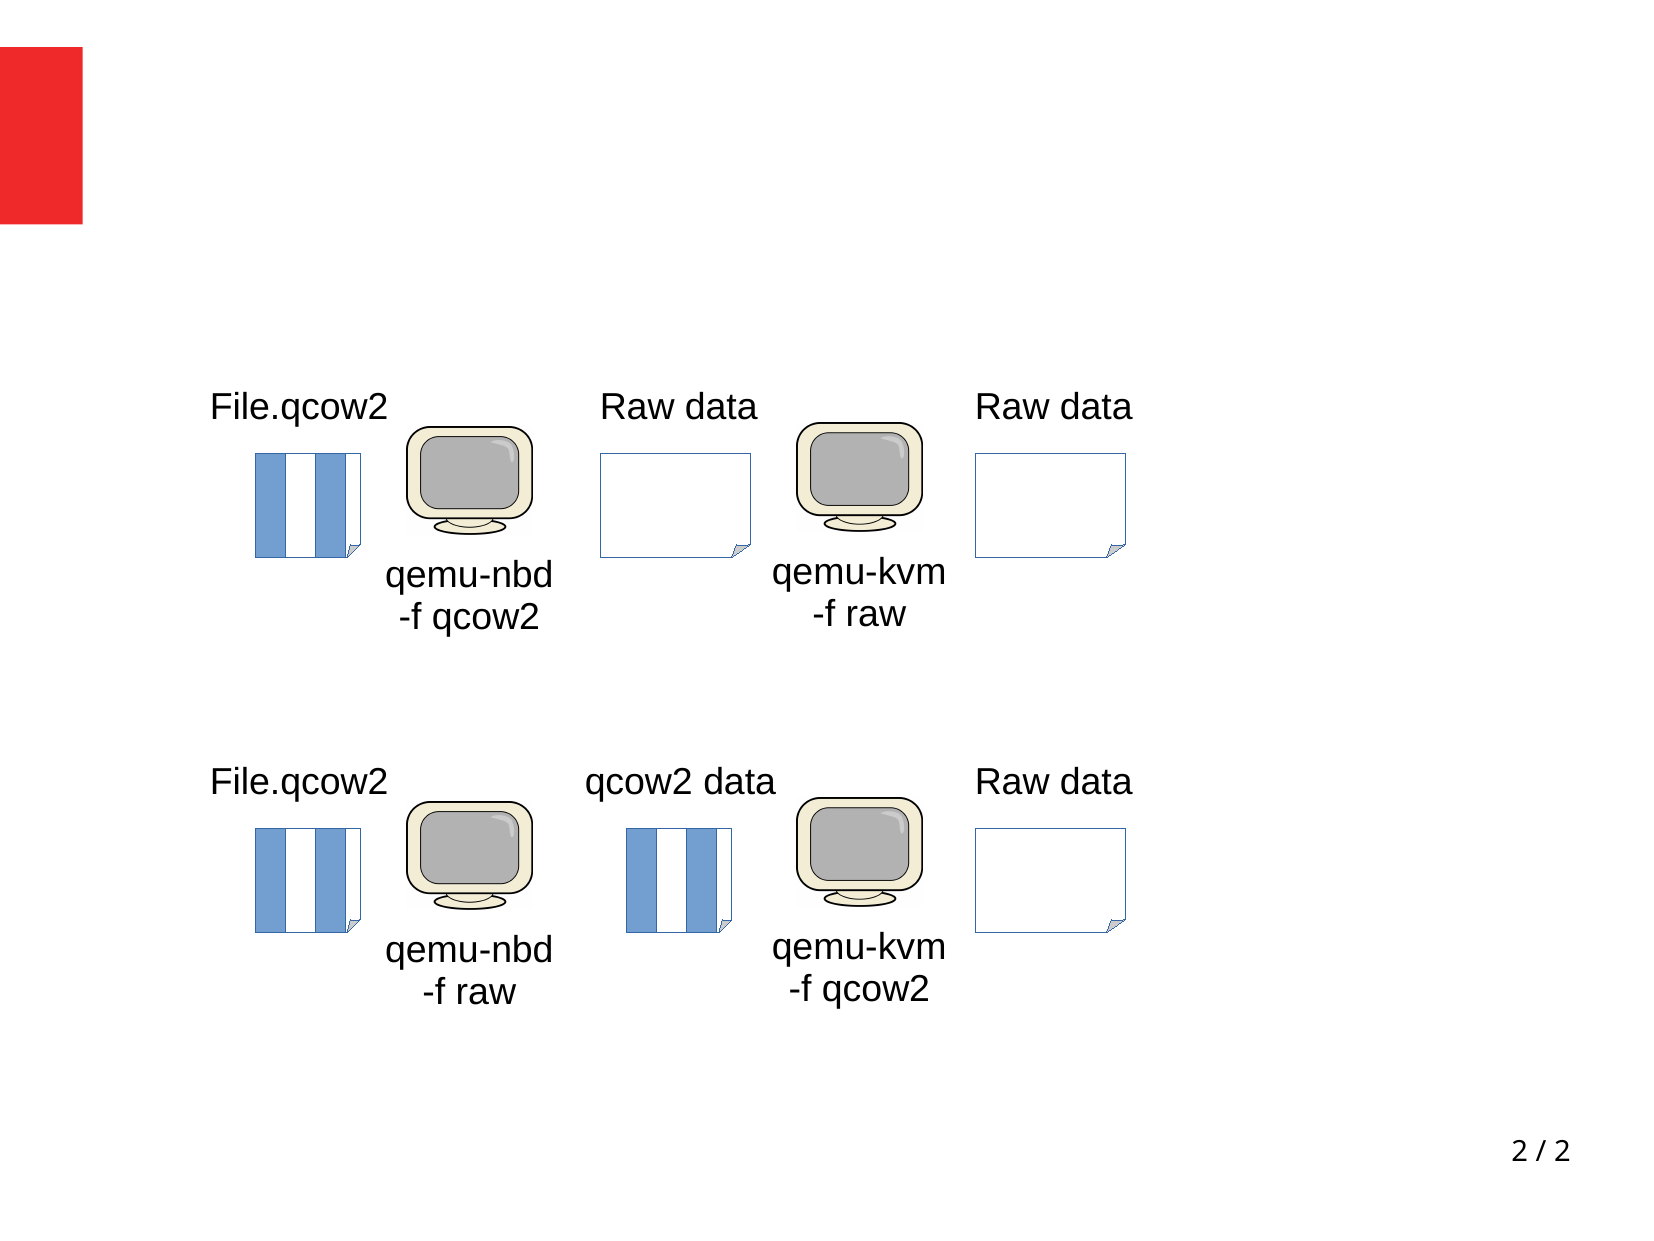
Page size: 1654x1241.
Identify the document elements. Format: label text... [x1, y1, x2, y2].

text_box qcow2 data [570, 752, 797, 829]
text_box [255, 828, 361, 933]
text_box [975, 453, 1126, 558]
text_box qemu-nbd -f qcow2 [360, 546, 579, 646]
text_box [975, 828, 1126, 933]
text_box File.qcow2 [195, 752, 414, 813]
text_box Raw data [585, 377, 804, 438]
text_box [255, 453, 361, 558]
text_box qemu-kvm -f raw [750, 542, 969, 642]
text_box File.qcow2 [195, 377, 414, 438]
text_box [600, 453, 751, 558]
text_box Raw data [960, 377, 1179, 438]
picture [796, 422, 923, 532]
text_box Raw data [960, 752, 1179, 813]
text_box qemu-nbd -f raw [360, 921, 579, 1021]
text_box [626, 828, 732, 933]
picture [406, 426, 533, 535]
picture [796, 797, 923, 907]
text_box qemu-kvm -f qcow2 [750, 917, 969, 1017]
picture [406, 801, 533, 910]
